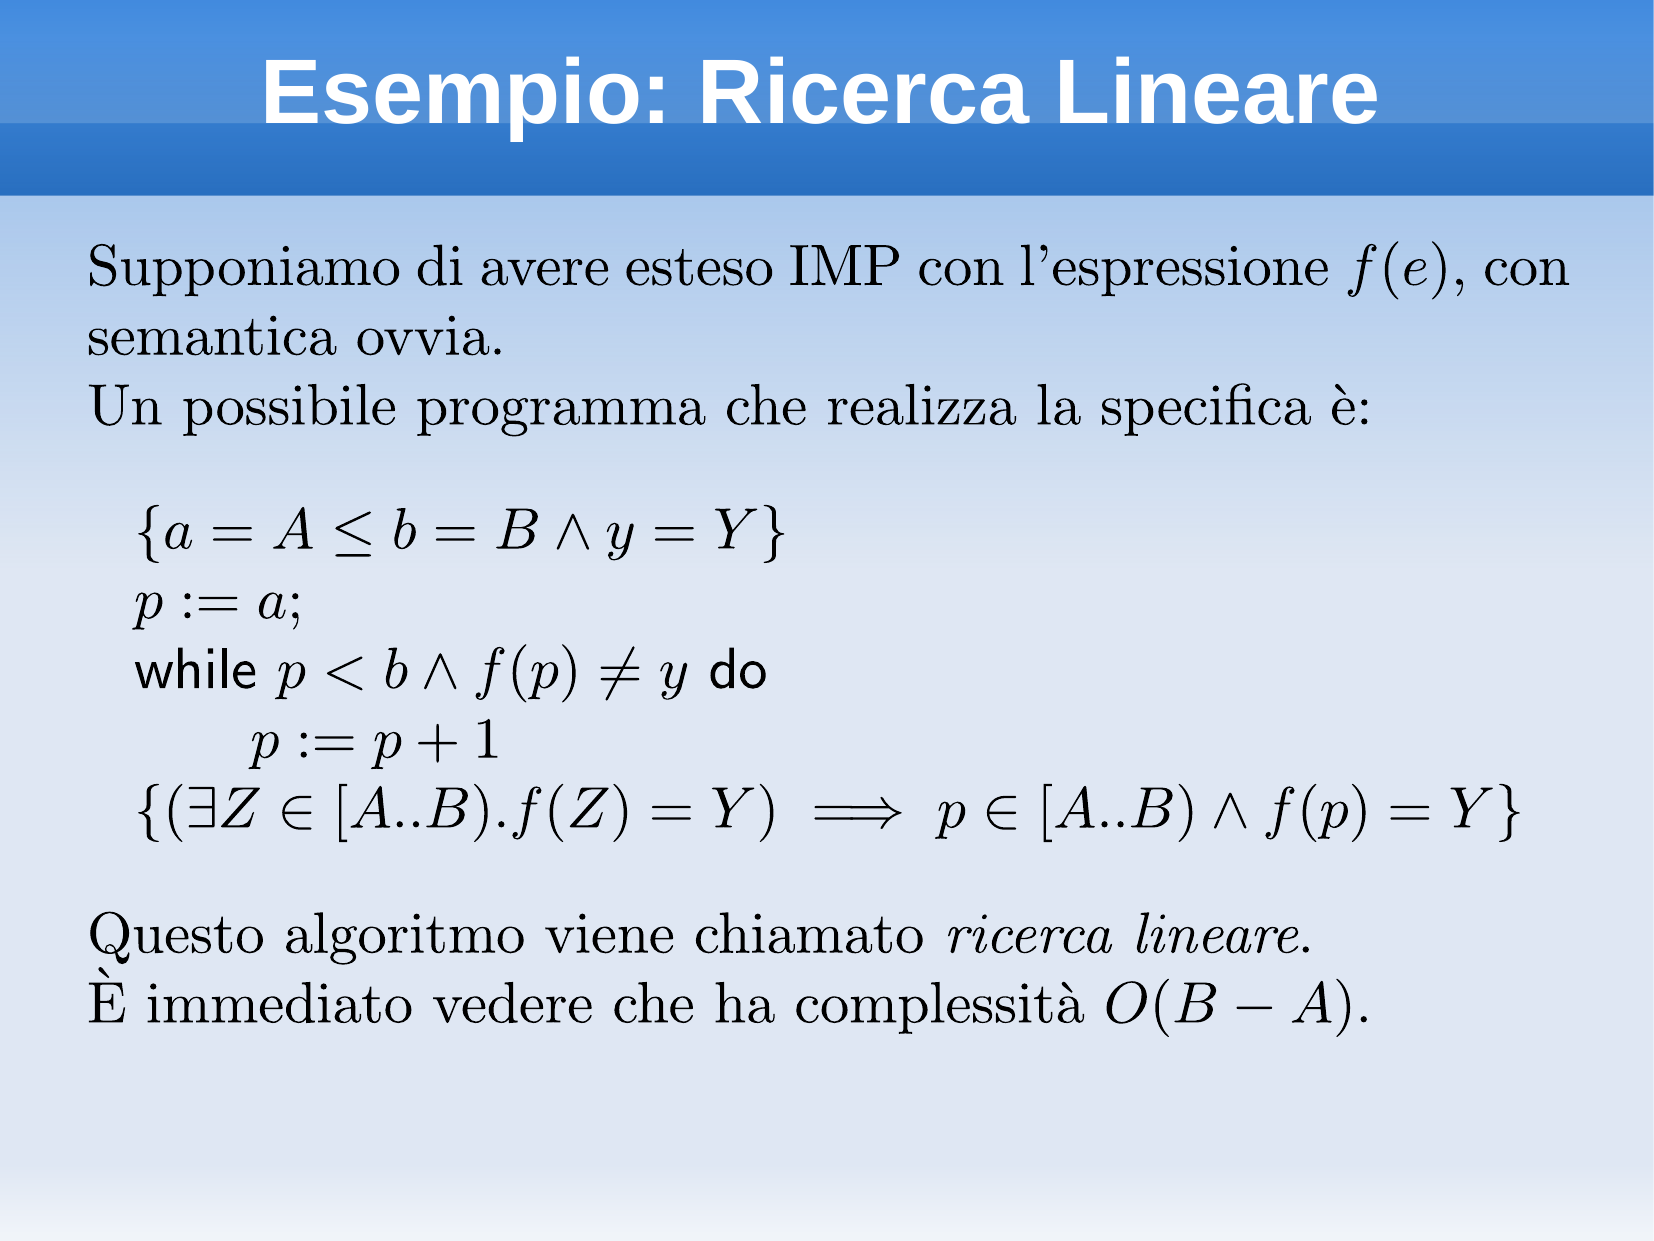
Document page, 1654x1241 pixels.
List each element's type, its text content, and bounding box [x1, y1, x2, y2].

text_box [86, 241, 1571, 1037]
picture [0, 0, 1654, 1241]
title Esempio: Ricerca Lineare [76, 0, 1565, 196]
